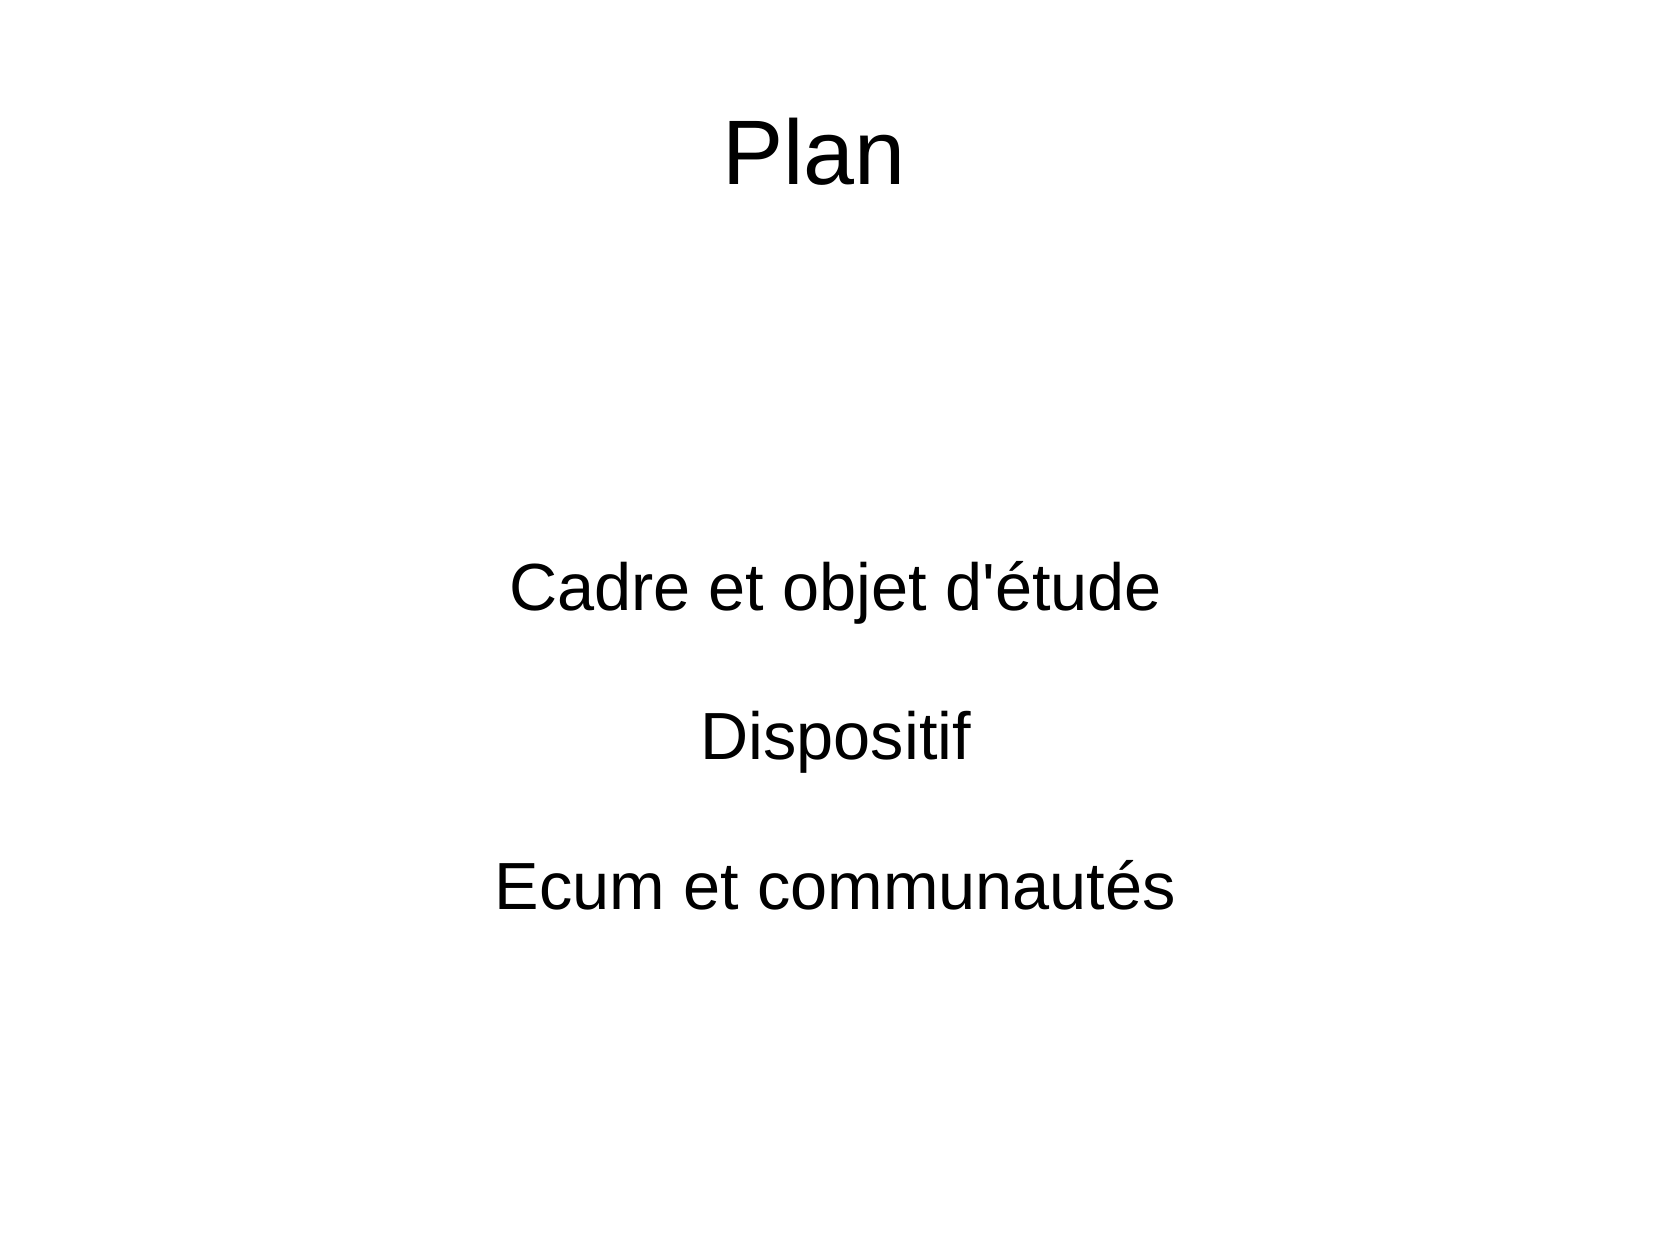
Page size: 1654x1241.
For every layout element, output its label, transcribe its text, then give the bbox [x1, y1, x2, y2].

subtitle Cadre et objet d'étude Dispositif Ecum et communautés [82, 290, 1571, 1109]
title Plan [82, 49, 1571, 257]
